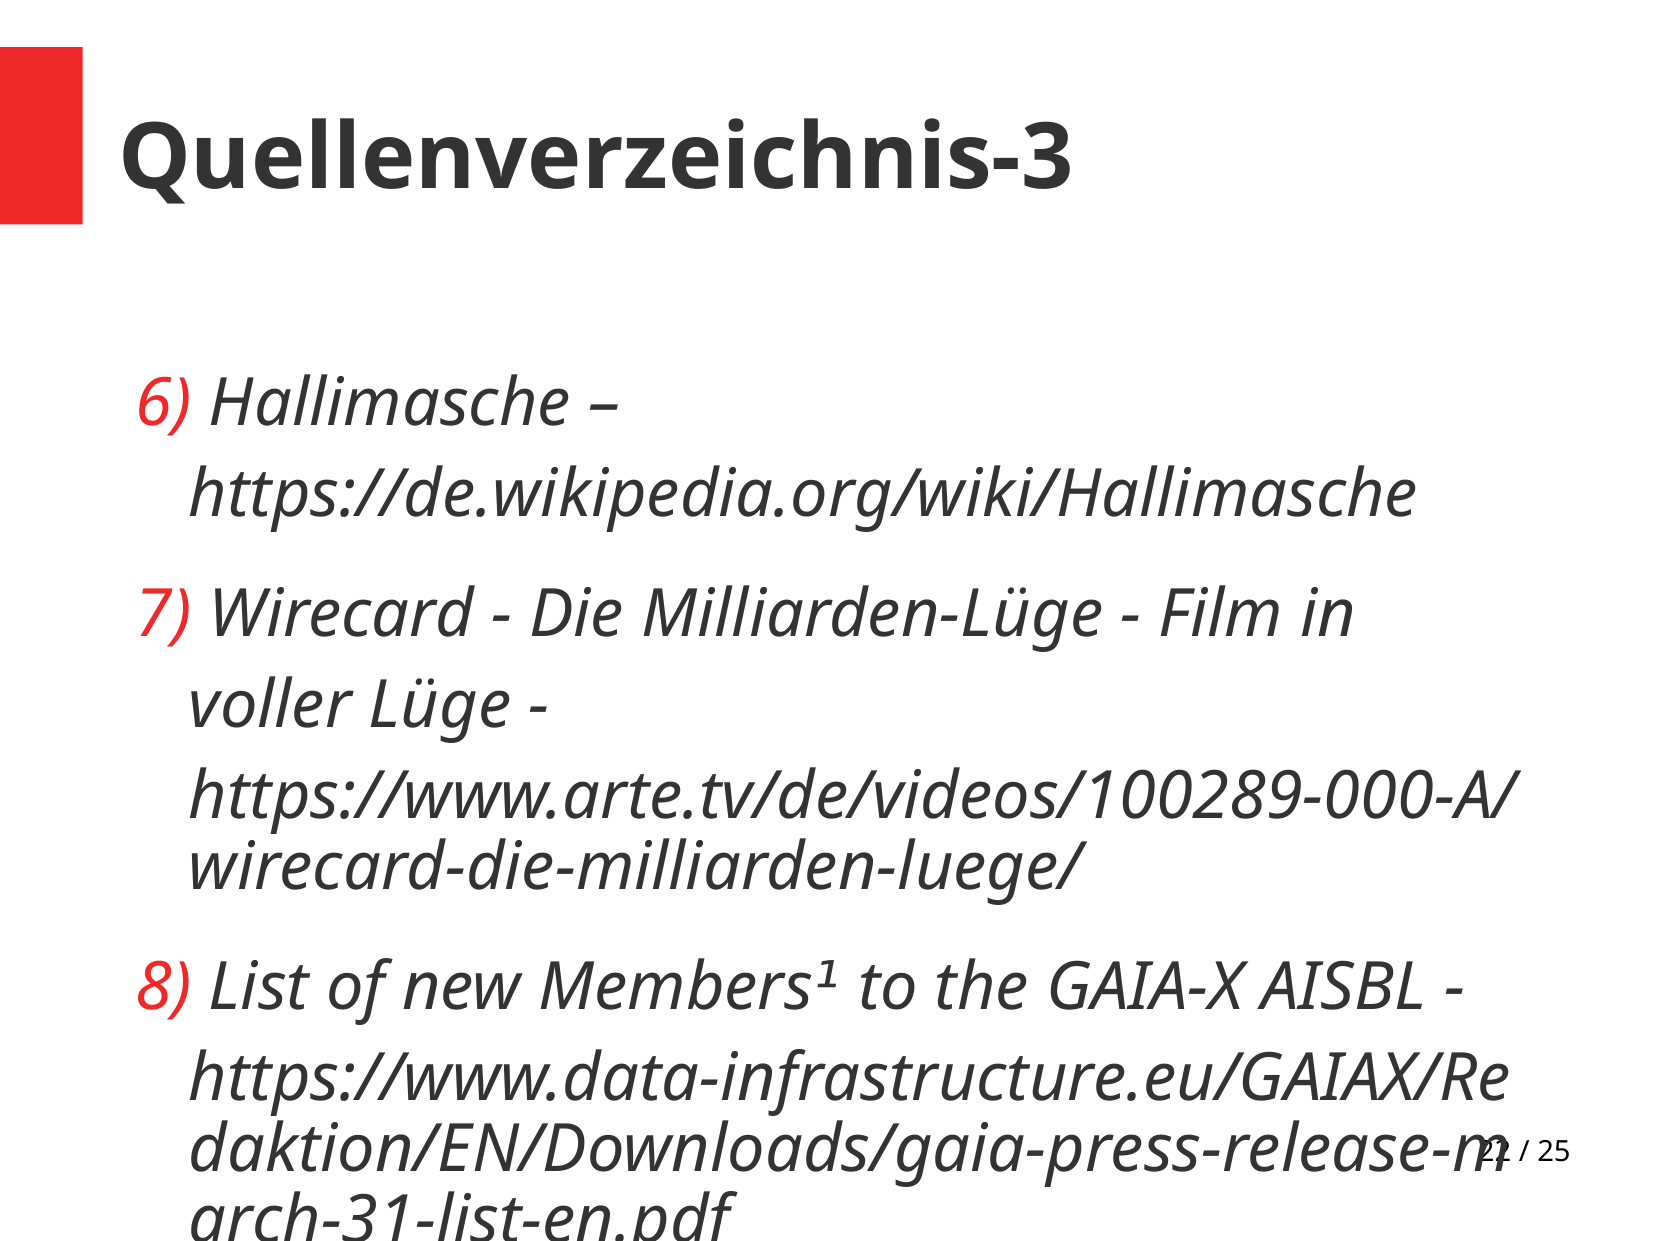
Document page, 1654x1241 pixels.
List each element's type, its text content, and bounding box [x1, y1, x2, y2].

list Hallimasche – https://de.wikipedia.org/wiki/Hallimasche Wirecard - Die Milliarden-Lüge - Film in voller Lüge - https://www.arte.tv/de/videos/100289-000-A/wirecard-die-milliarden-luege/ List of new Members¹ to the GAIA-X AISBL - https://www.data-infrastructure.eu/GAIAX/Redaktion/EN/Downloads/gaia-press-release-march-31-list-en.pdf [118, 354, 1536, 1074]
title Quellenverzeichnis-3 [118, 49, 1571, 257]
